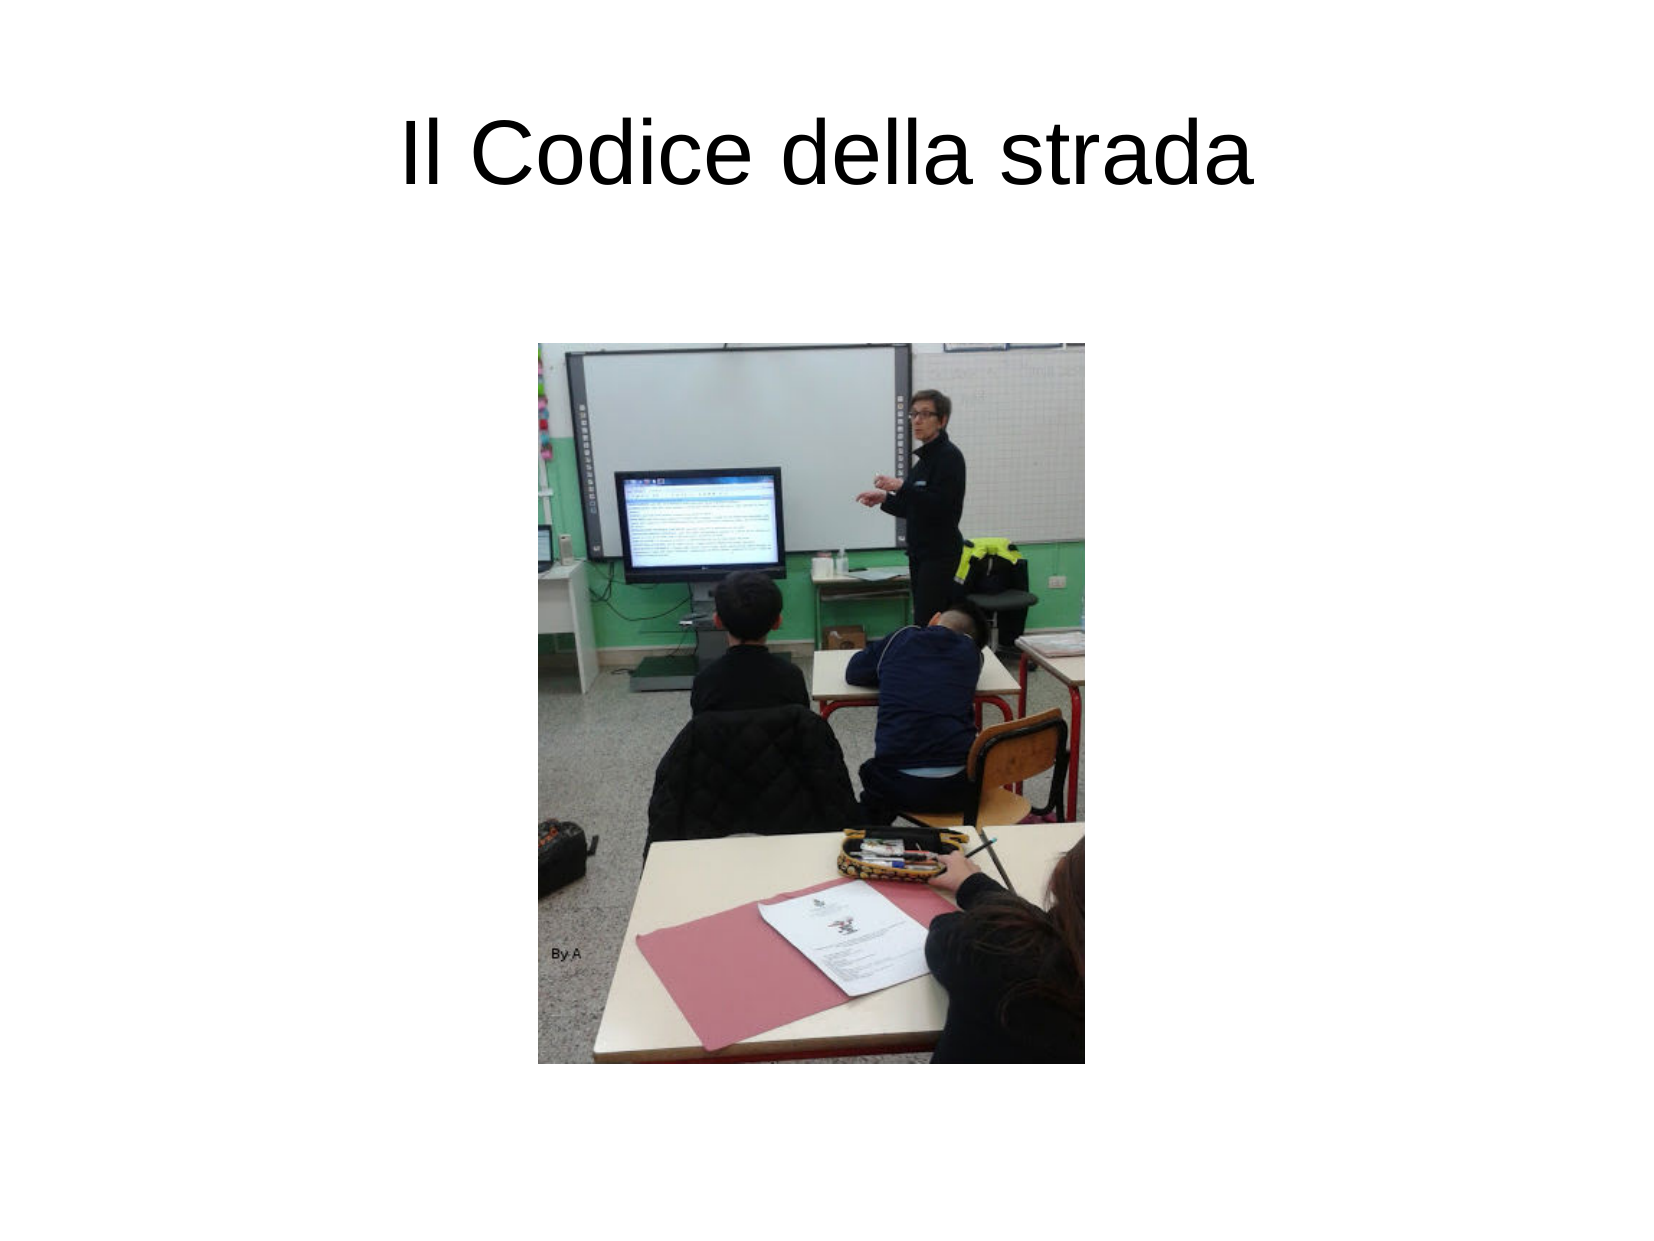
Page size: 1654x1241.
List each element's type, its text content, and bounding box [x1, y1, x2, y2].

picture [538, 343, 1085, 1064]
title Il Codice della strada [82, 49, 1571, 257]
